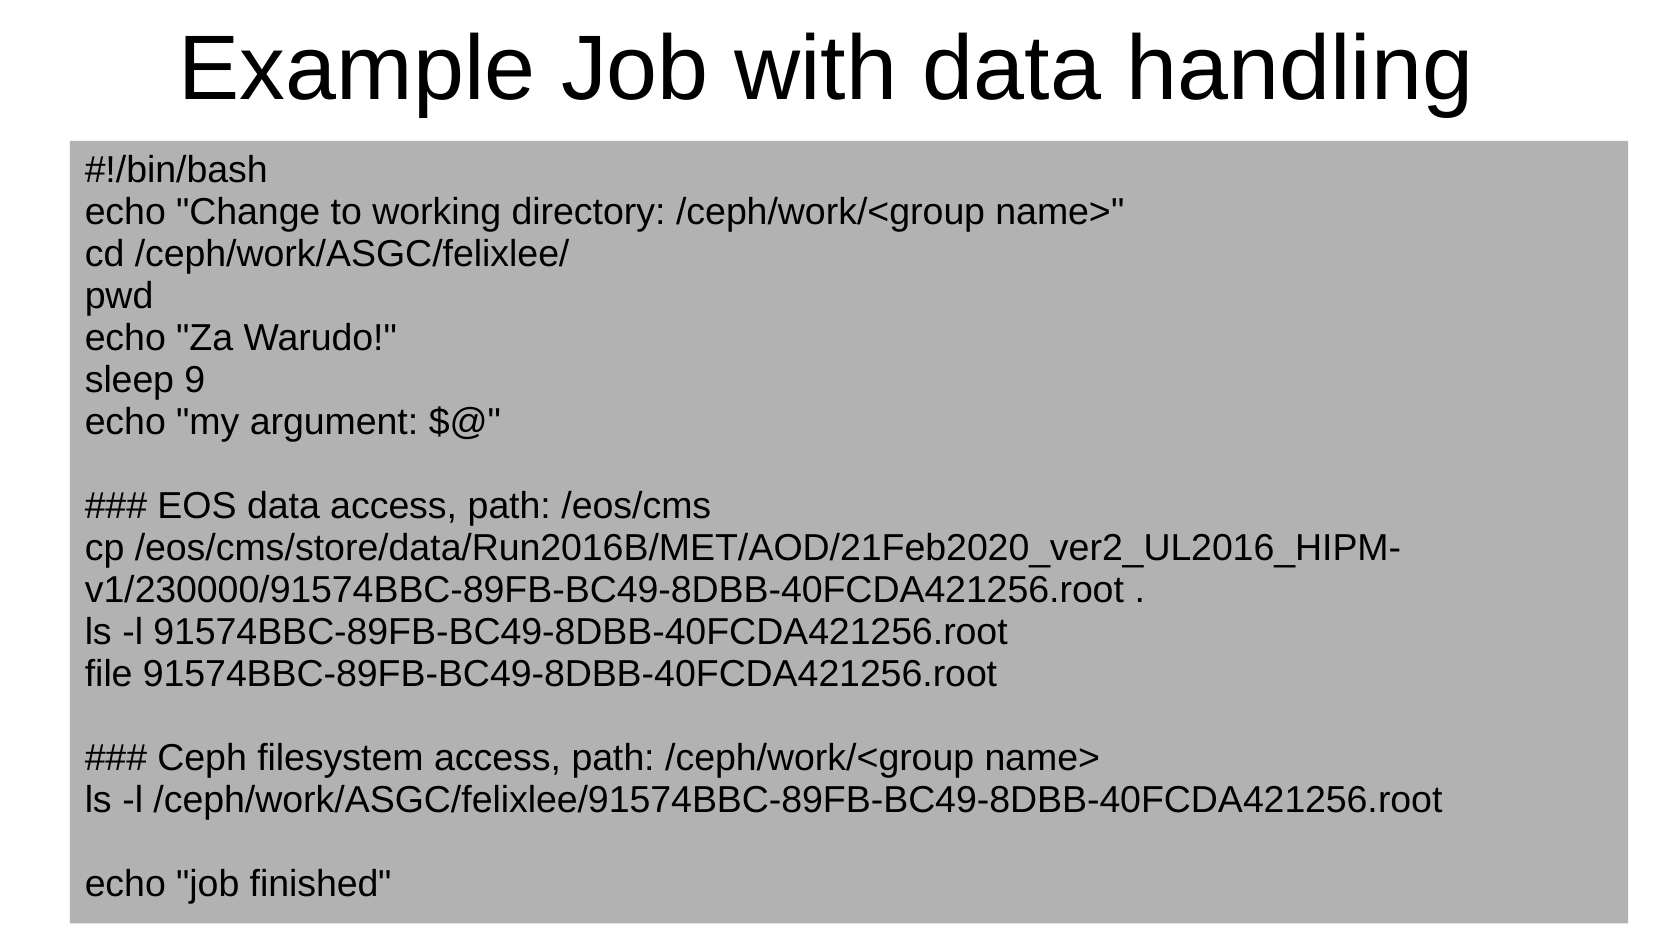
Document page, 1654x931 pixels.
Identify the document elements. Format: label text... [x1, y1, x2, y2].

text_box #!/bin/bash echo "Change to working directory: /ceph/work/<group name>" cd /ceph/work/ASGC/felixlee/ pwd echo "Za Warudo!" sleep 9 echo "my argument: $@" ### EOS data access, path: /eos/cms cp /eos/cms/store/data/Run2016B/MET/AOD/21Feb2020_ver2_UL2016_HIPM-v1/230000/91574BBC-89FB-BC49-8DBB-40FCDA421256.root . ls -l 91574BBC-89FB-BC49-8DBB-40FCDA421256.root file 91574BBC-89FB-BC49-8DBB-40FCDA421256.root ### Ceph filesystem access, path: /ceph/work/<group name> ls -l /ceph/work/ASGC/felixlee/91574BBC-89FB-BC49-8DBB-40FCDA421256.root echo "job finished" [69, 140, 1629, 924]
title Example Job with data handling [82, 0, 1571, 140]
